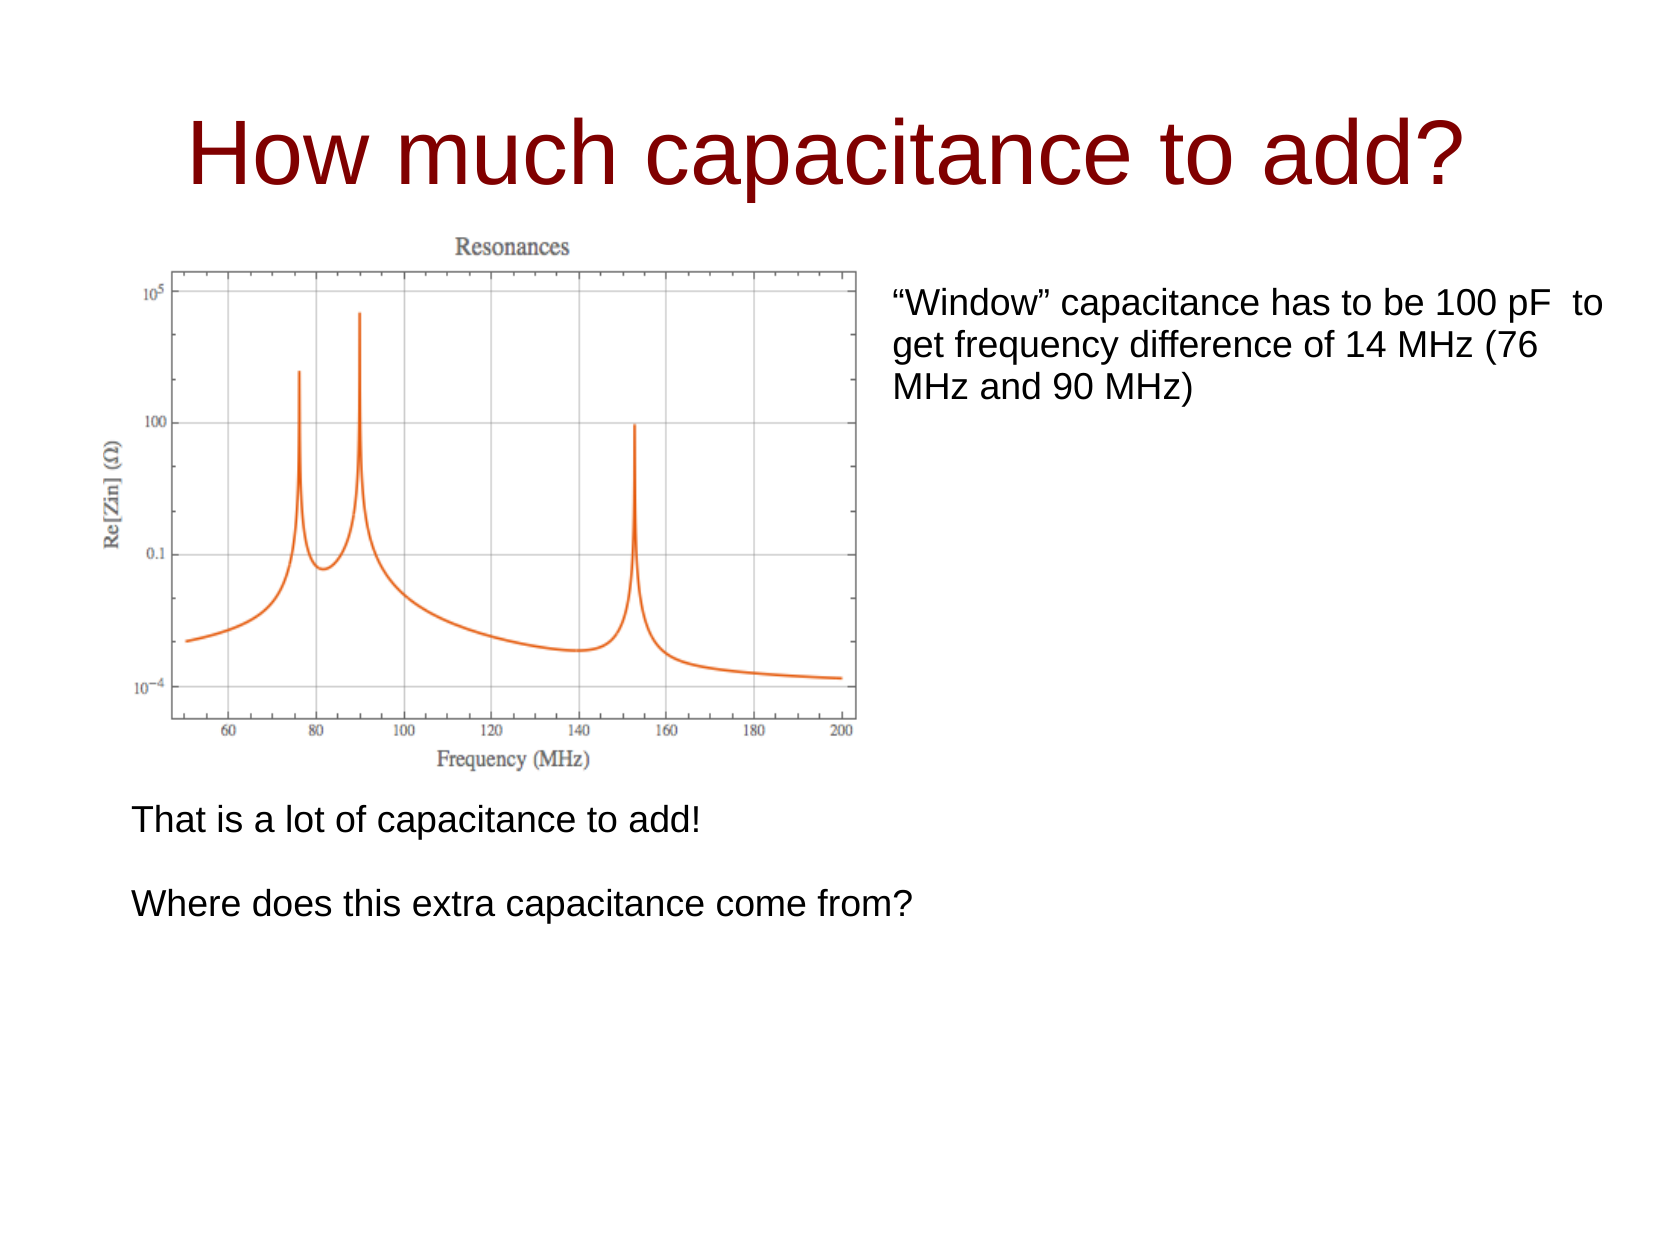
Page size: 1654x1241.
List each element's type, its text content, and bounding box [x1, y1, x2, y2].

picture [103, 236, 863, 773]
text_box “Window” capacitance has to be 100 pF to get frequency difference of 14 MHz (76 MHz and 90 MHz) [877, 273, 1628, 415]
text_box That is a lot of capacitance to add! Where does this extra capacitance come from? [116, 791, 1422, 933]
title How much capacitance to add? [82, 49, 1571, 257]
